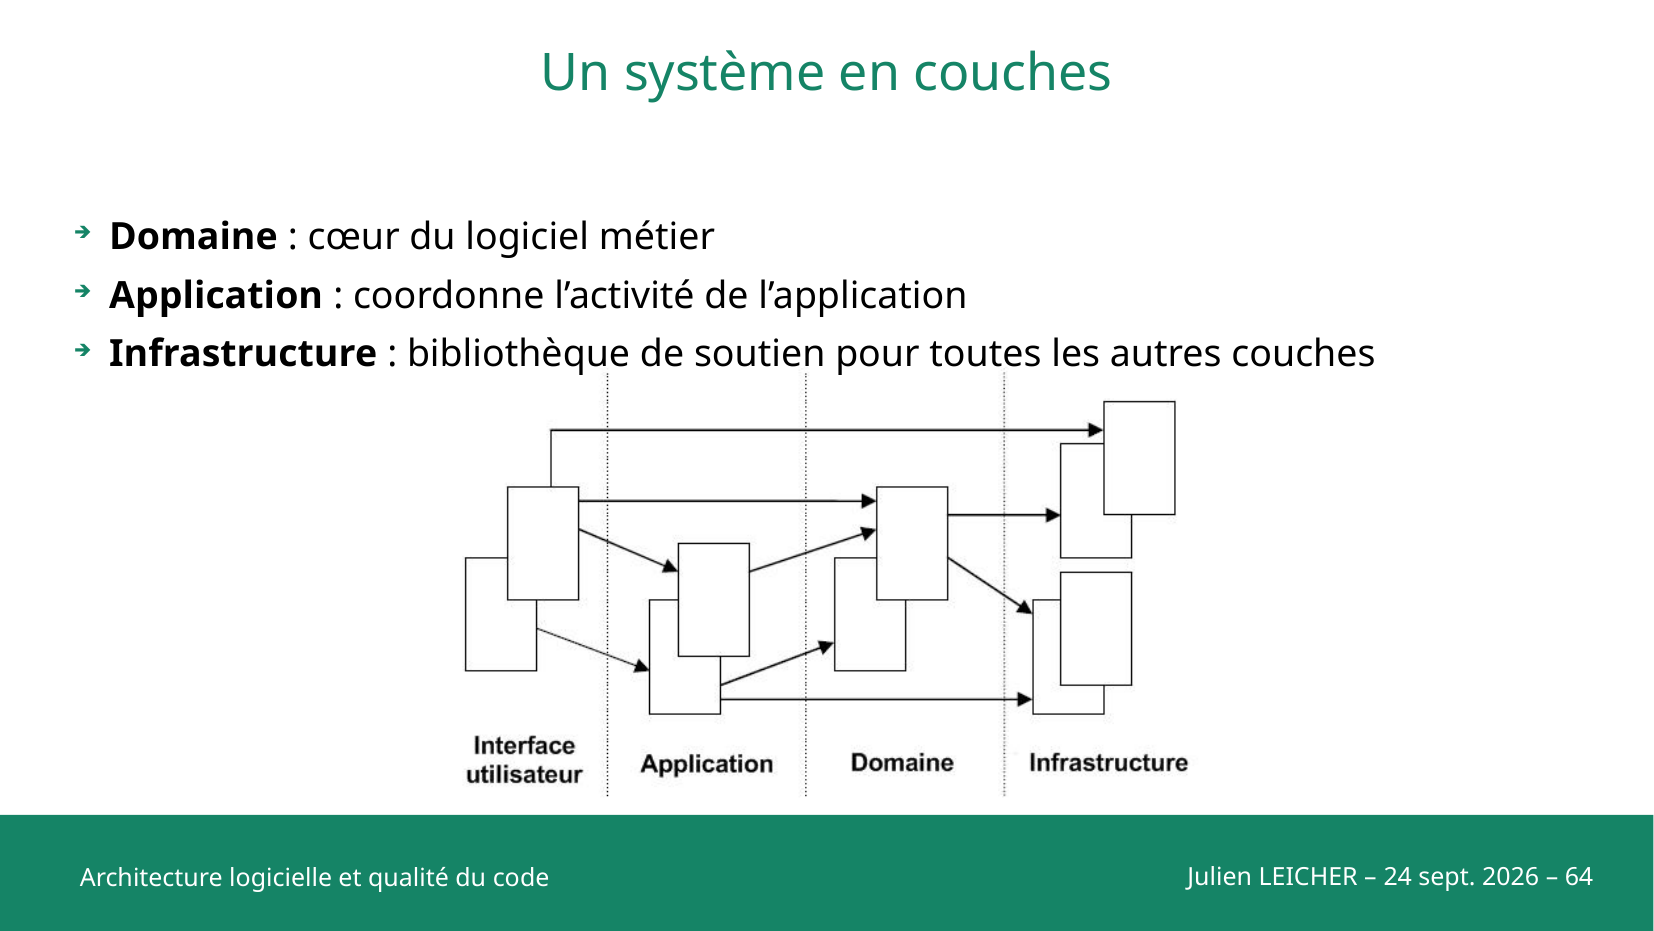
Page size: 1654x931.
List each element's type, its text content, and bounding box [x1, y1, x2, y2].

picture [452, 678, 1202, 814]
text_box Domaine : cœur du logiciel métier Application : coordonne l’activité de l’application Infrastructure : bibliothèque de soutien pour toutes les autres couches [59, 194, 1595, 678]
text_box Architecture logicielle et qualité du code [64, 852, 798, 898]
text_box Julien LEICHER – 18 mars 2022 – <number> [0, 814, 1654, 931]
text_box Un système en couches [0, 27, 1654, 113]
